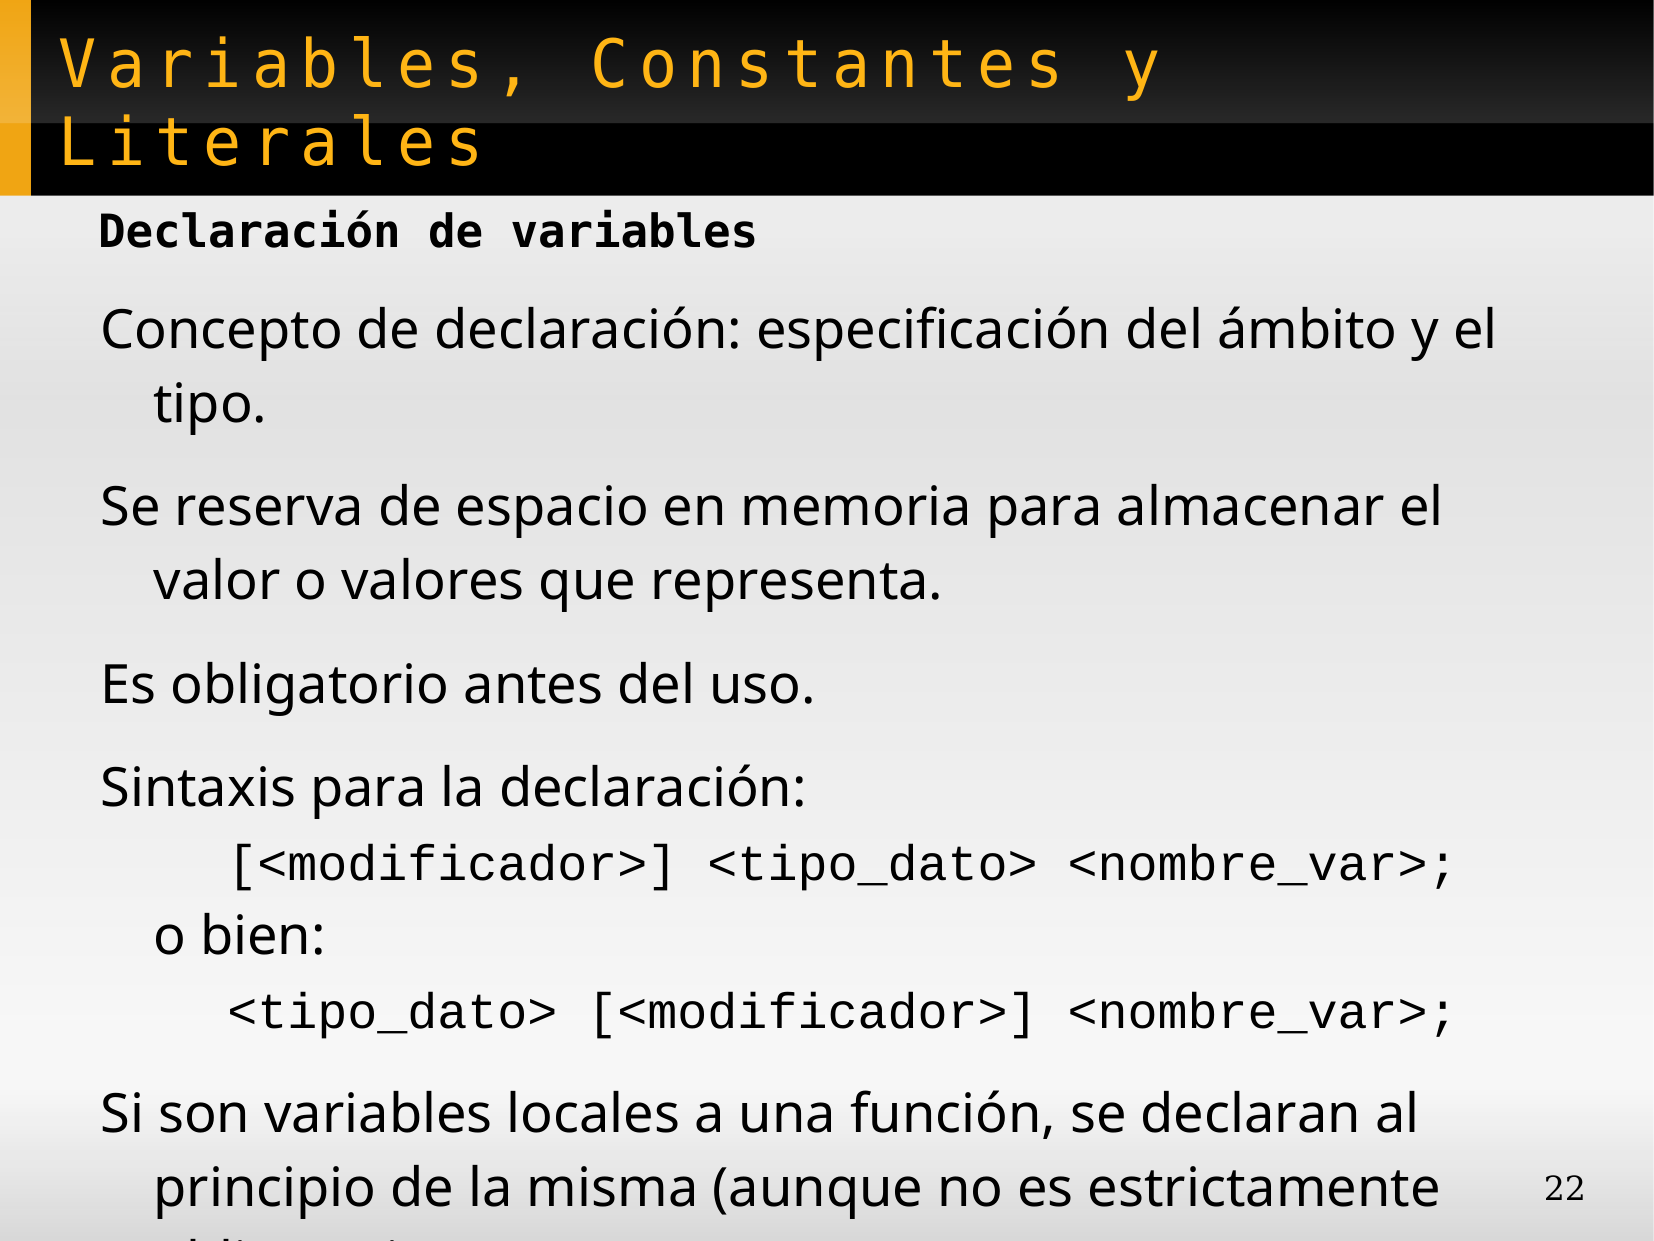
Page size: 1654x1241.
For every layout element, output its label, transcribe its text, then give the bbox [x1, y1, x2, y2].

list Concepto de declaración: especificación del ámbito y el tipo. Se reserva de espacio en memoria para almacenar el valor o valores que representa. Es obligatorio antes del uso. Sintaxis para la declaración: [<modificador>] <tipo_dato> <nombre_var>; o bien: <tipo_dato> [<modificador>] <nombre_var>; Si son variables locales a una función, se declaran al principio de la misma (aunque no es estrictamente obligatorio). [82, 290, 1571, 1196]
title Variables, Constantes y Literales [59, 25, 1595, 182]
text_box Declaración de variables [83, 197, 773, 266]
picture [0, 0, 1654, 1241]
